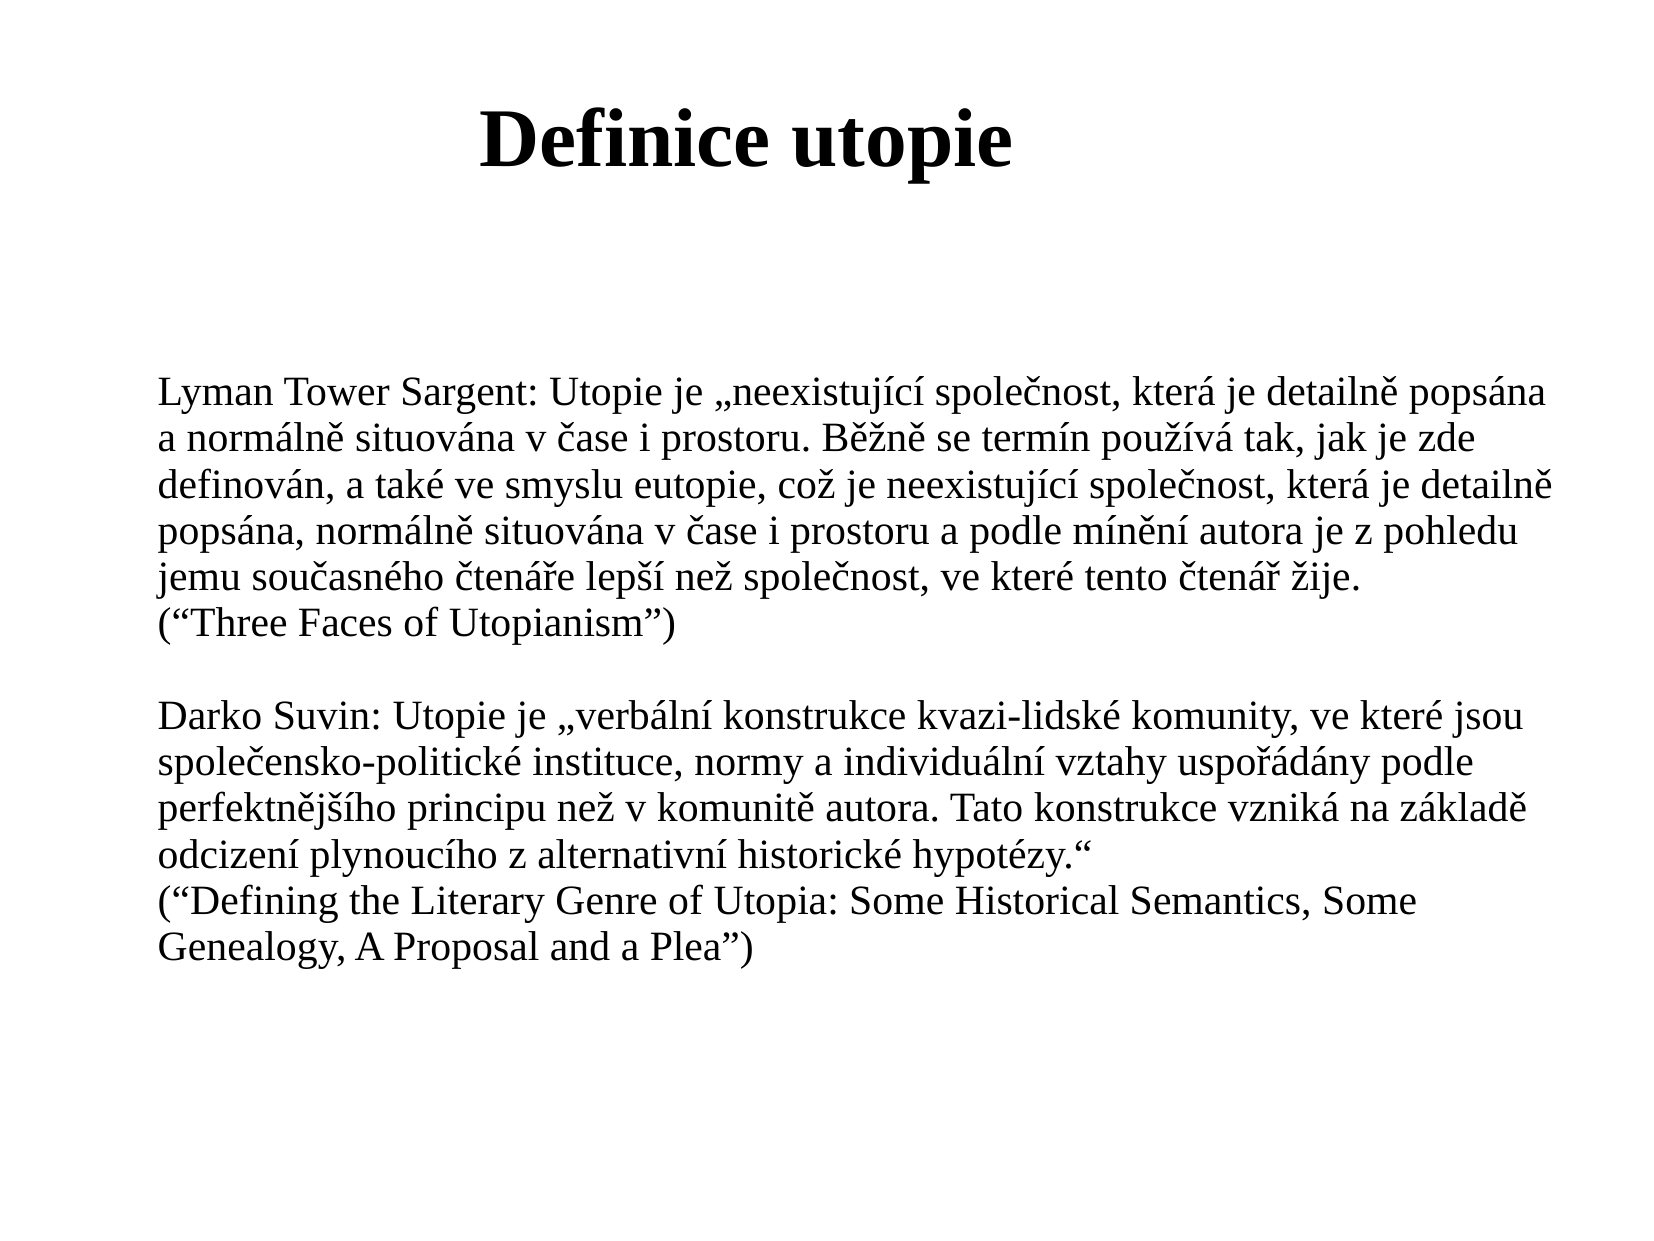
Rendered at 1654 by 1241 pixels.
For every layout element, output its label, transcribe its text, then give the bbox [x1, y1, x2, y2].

title Definice utopie [82, 47, 1412, 229]
list Lyman Tower Sargent: Utopie je „neexistující společnost, která je detailně popsána a normálně situována v čase i prostoru. Běžně se termín používá tak, jak je zde definován, a také ve smyslu eutopie, což je neexistující společnost, která je detailně popsána, normálně situována v čase i prostoru a podle mínění autora je z pohledu jemu současného čtenáře lepší než společnost, ve které tento čtenář žije. (“Three Faces of Utopianism”) Darko Suvin: Utopie je „verbální konstrukce kvazi‐lidské komunity, ve které jsou společensko-politické instituce, normy a individuální vztahy uspořádány podle perfektnějšího principu než v komunitě autora. Tato konstrukce vzniká na základě odcizení plynoucího z alternativní historické hypotézy.“ (“Defining the Literary Genre of Utopia: Some Historical Semantics, Some Genealogy, A Proposal and a Plea”) [82, 299, 1571, 1141]
